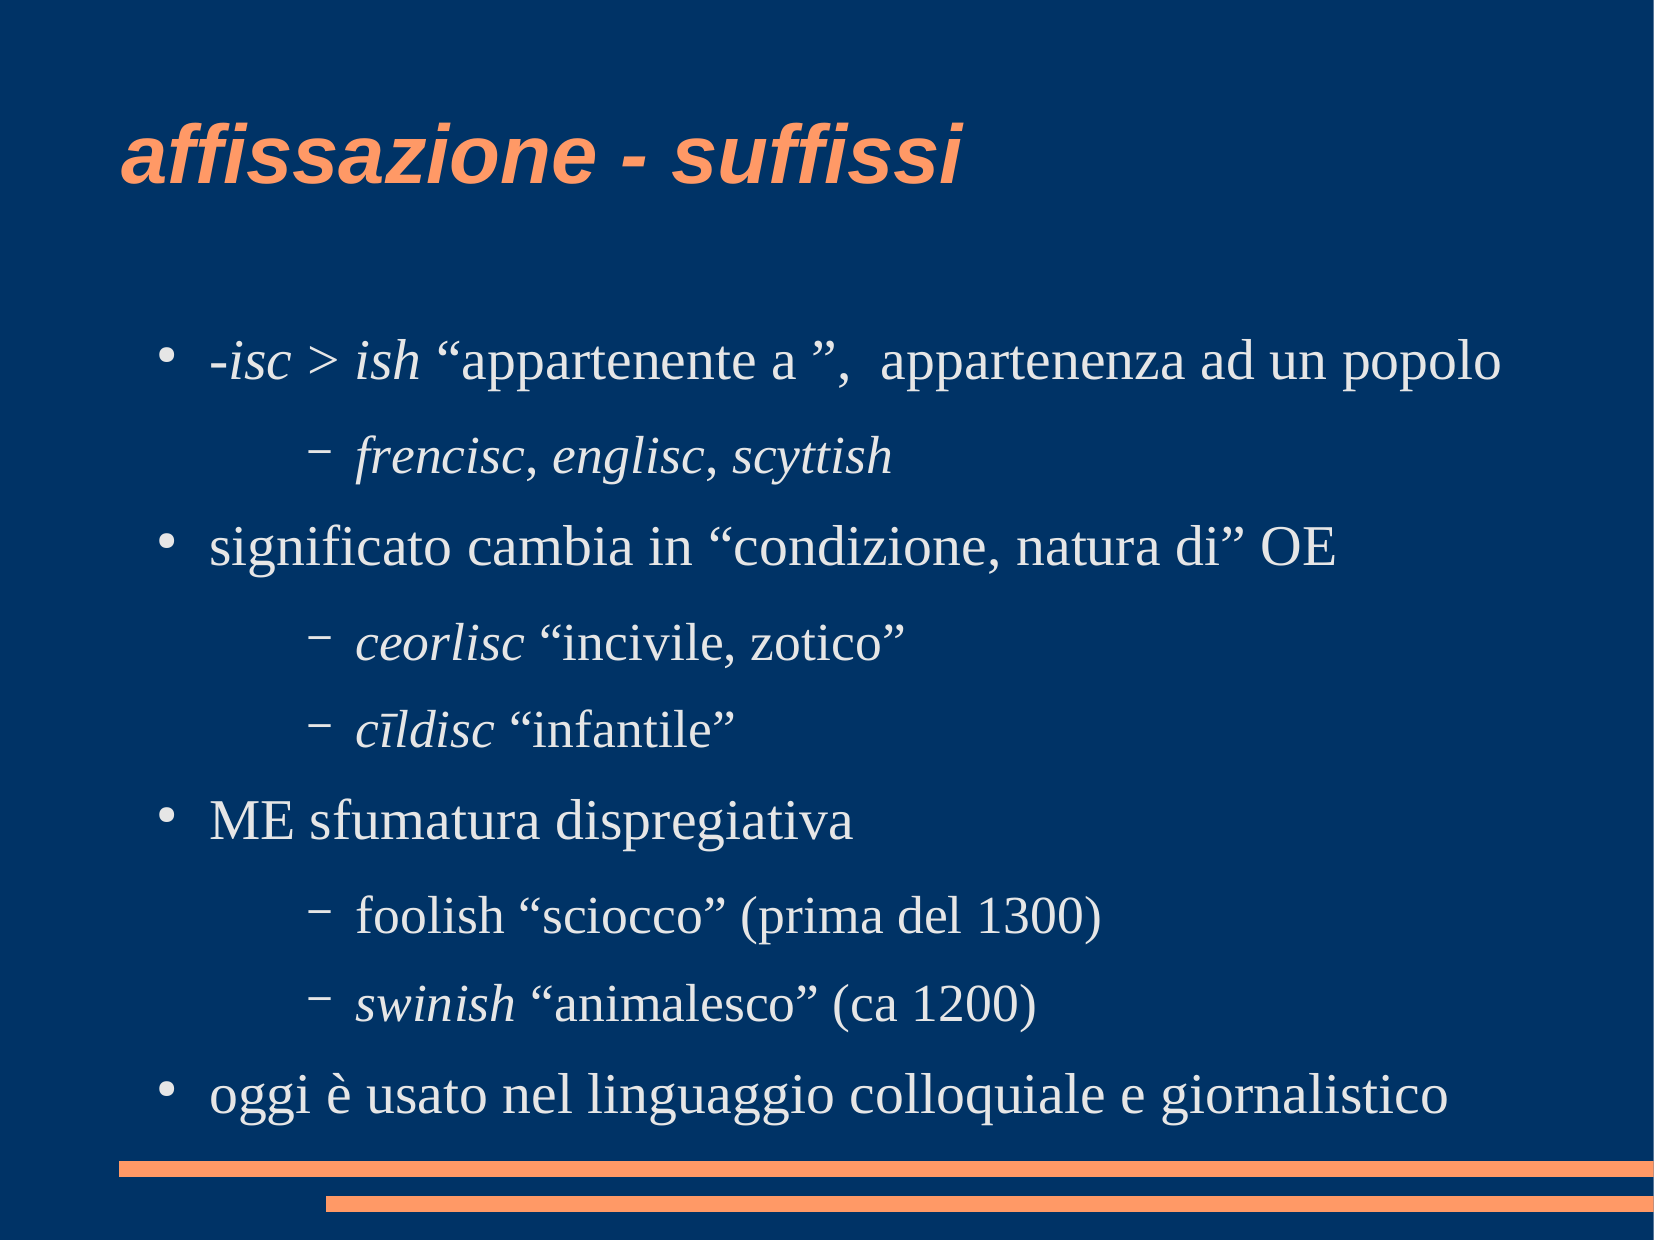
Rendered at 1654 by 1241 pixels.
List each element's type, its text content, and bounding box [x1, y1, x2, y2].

title affissazione - suffissi [121, 53, 1534, 246]
list -isc > ish “appartenente a ”, appartenenza ad un popolo frencisc, englisc, scyttish significato cambia in “condizione, natura di” OE ceorlisc “incivile, zotico” cīldisc “infantile” ME sfumatura dispregiativa foolish “sciocco” (prima del 1300) swinish “animalesco” (ca 1200) oggi è usato nel linguaggio colloquiale e giornalistico [121, 322, 1561, 1126]
